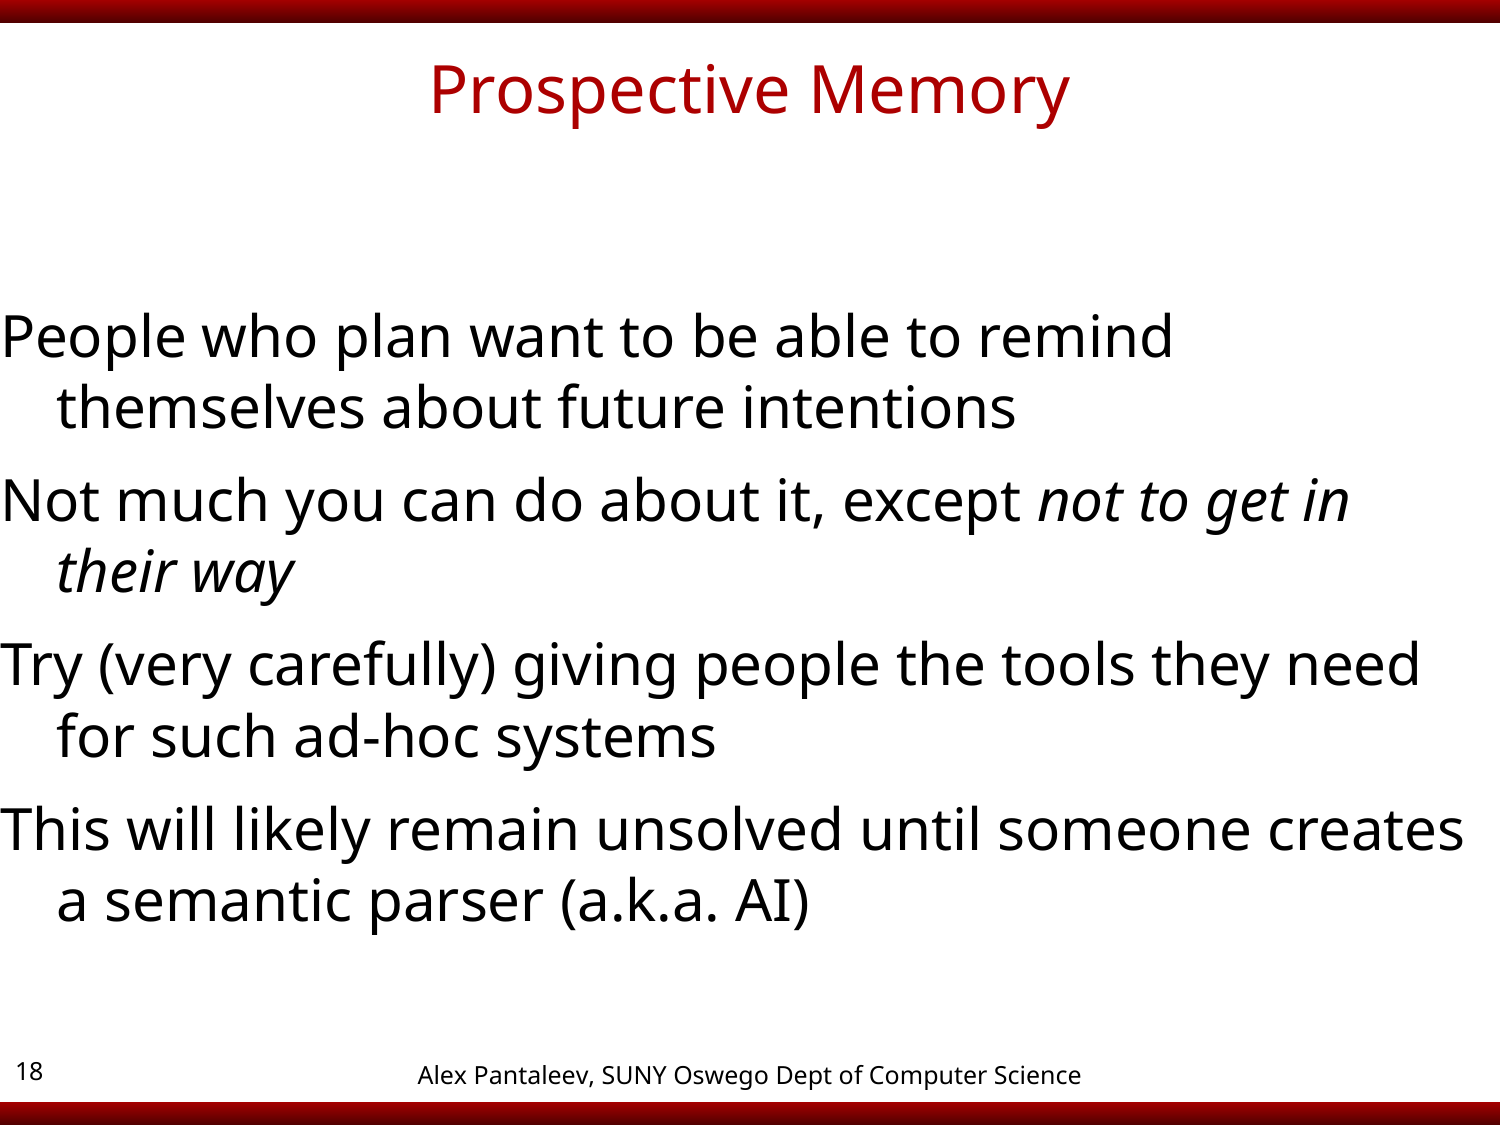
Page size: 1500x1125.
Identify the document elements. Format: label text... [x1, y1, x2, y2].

title Prospective Memory [0, 24, 1500, 150]
list People who plan want to be able to remind themselves about future intentions Not much you can do about it, except not to get in their way Try (very carefully) giving people the tools they need for such ad-hoc systems This will likely remain unsolved until someone creates a semantic parser (a.k.a. AI) [0, 299, 1476, 1063]
